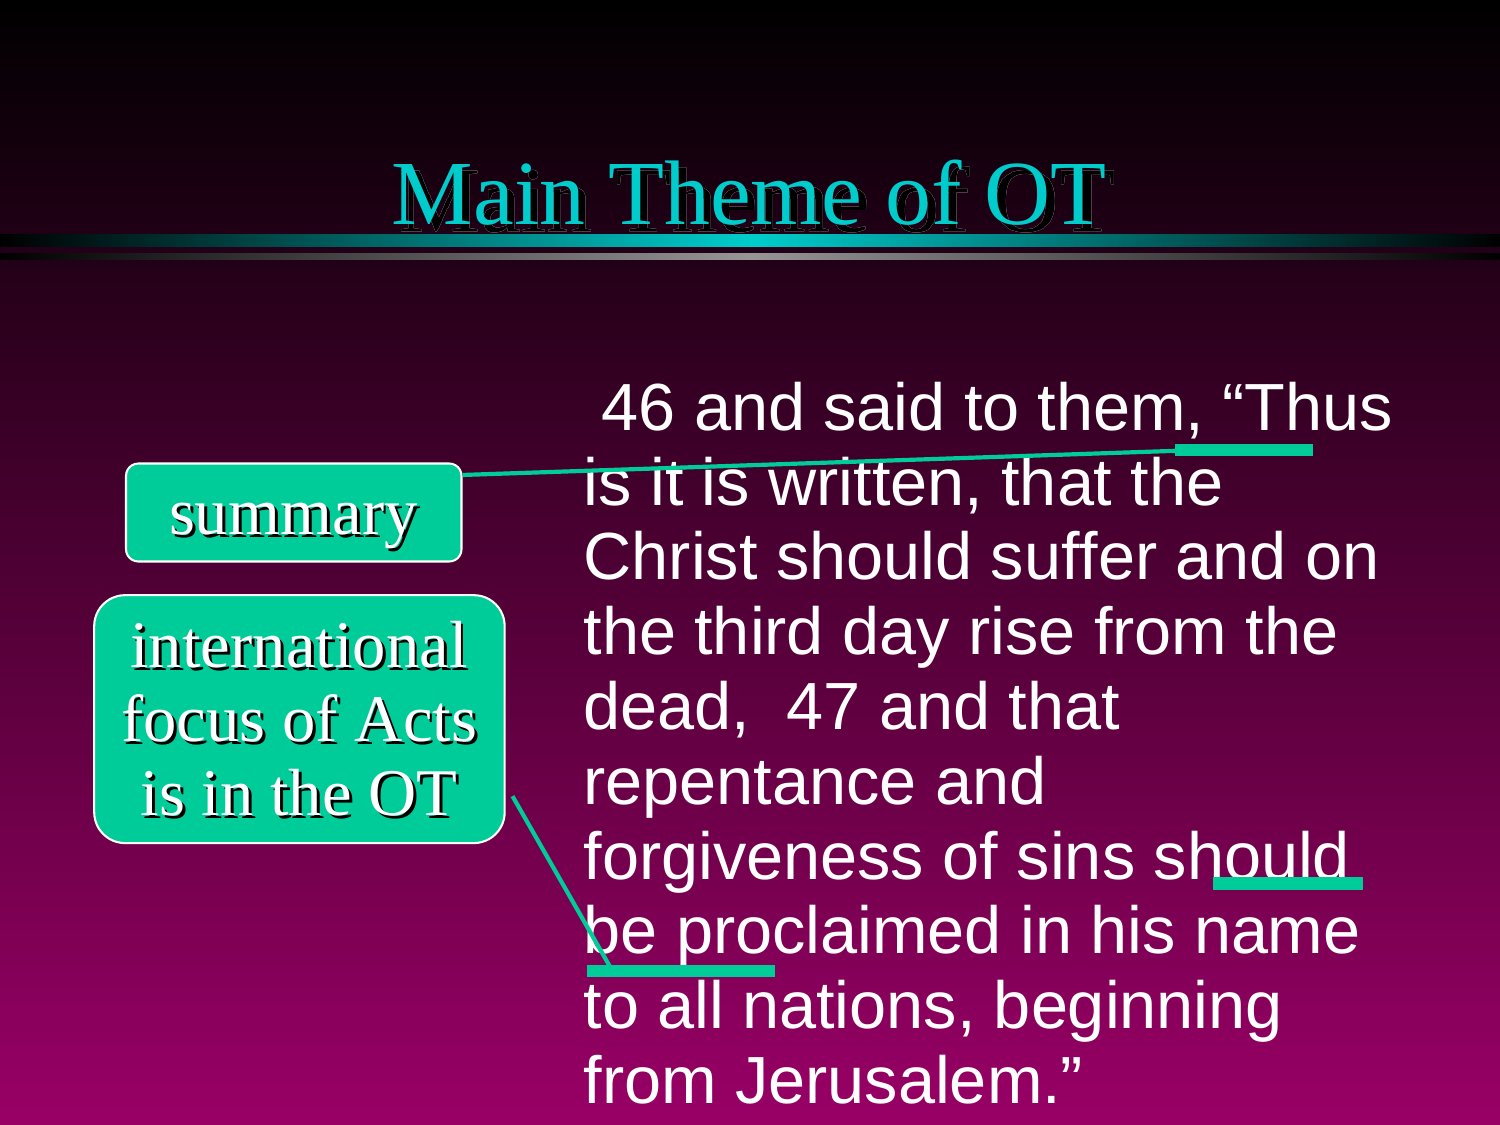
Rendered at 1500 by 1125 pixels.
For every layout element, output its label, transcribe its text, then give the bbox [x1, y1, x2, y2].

title Main Theme of OT [150, 135, 1351, 253]
list 46 and said to them, “Thus is it is written, that the Christ should suffer and on the third day rise from the dead, 47 and that repentance and forgiveness of sins should be proclaimed in his name to all nations, beginning from Jerusalem.” [512, 362, 1413, 1125]
text_box summary [126, 463, 462, 562]
text_box international focus of Acts is in the OT [94, 595, 505, 844]
